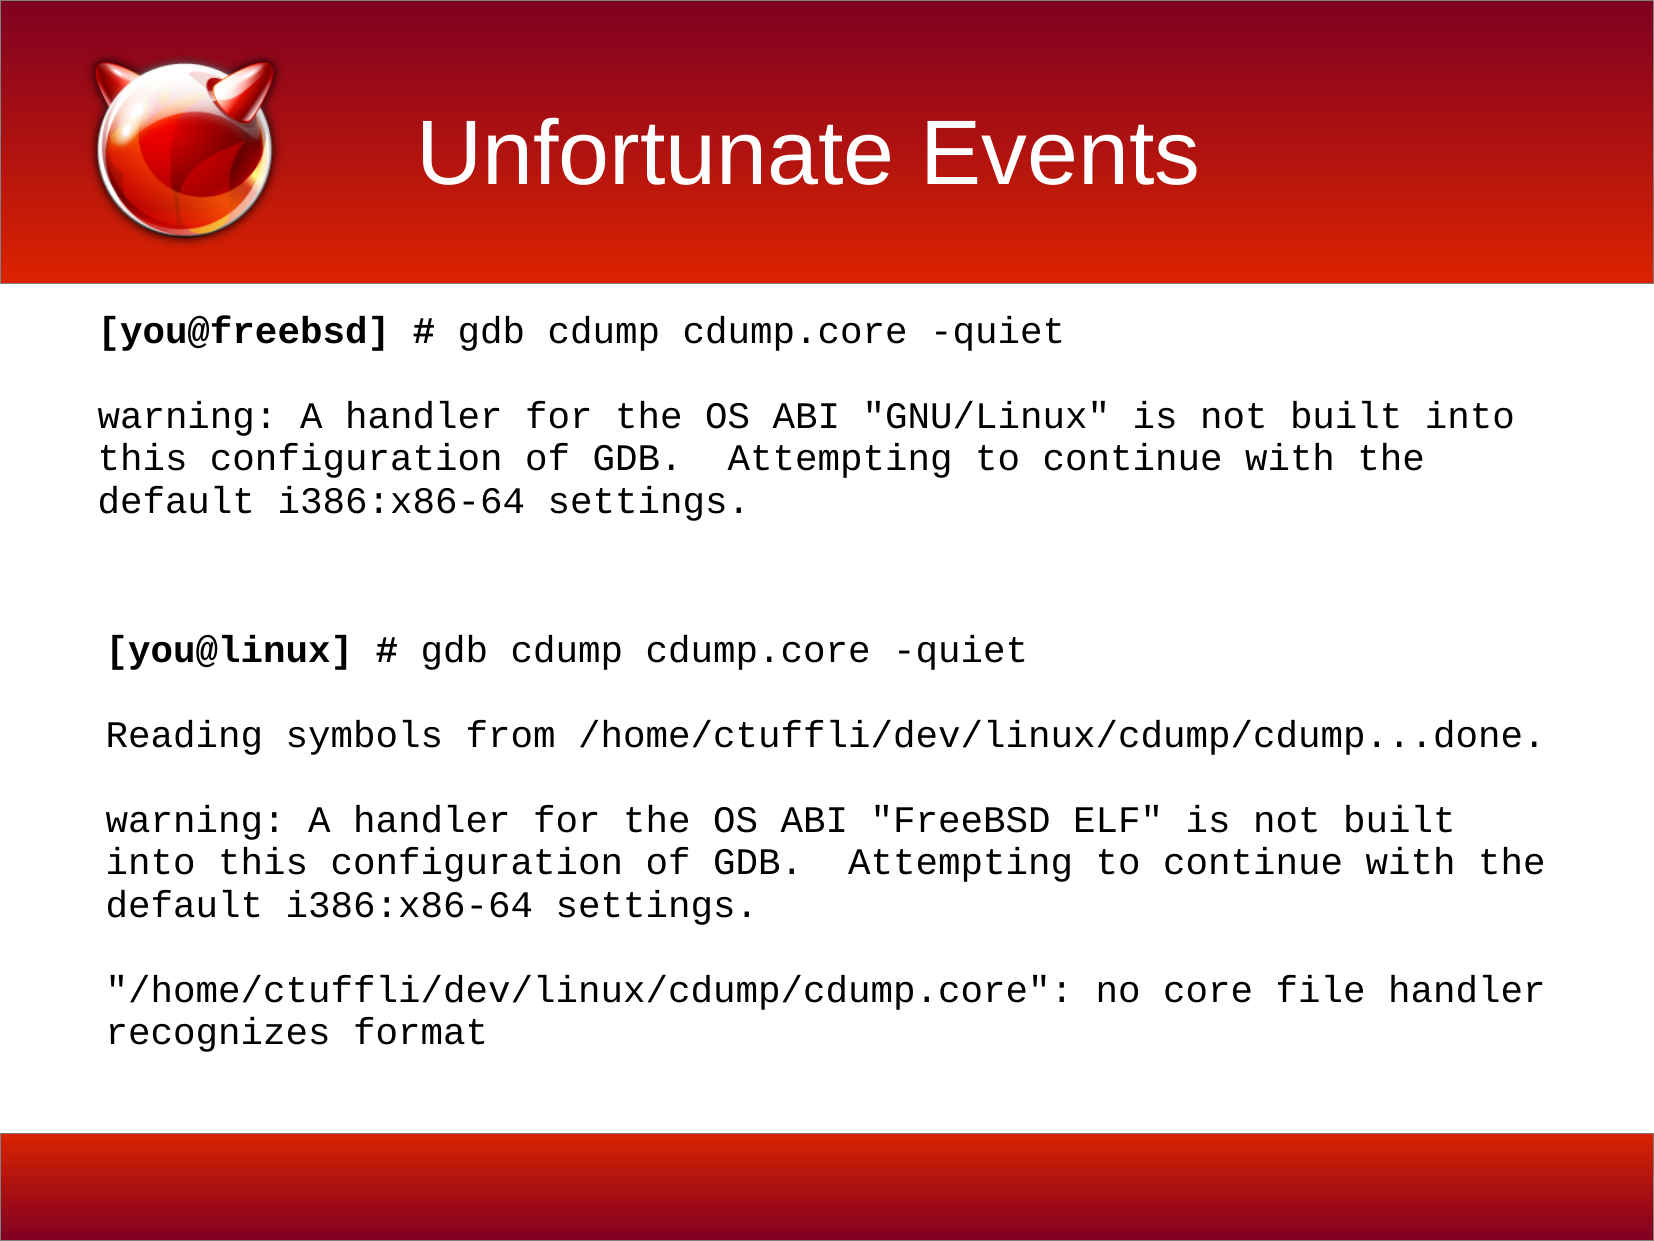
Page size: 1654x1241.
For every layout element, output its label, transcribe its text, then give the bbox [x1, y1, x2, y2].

text_box [you@freebsd] # gdb cdump cdump.core -quiet warning: A handler for the OS ABI "GNU/Linux" is not built into this configuration of GDB. Attempting to continue with the default i386:x86-64 settings. [82, 304, 1607, 532]
text_box [you@linux] # gdb cdump cdump.core -quiet Reading symbols from /home/ctuffli/dev/linux/cdump/cdump...done. warning: A handler for the OS ABI "FreeBSD ELF" is not built into this configuration of GDB. Attempting to continue with the default i386:x86-64 settings. "/home/ctuffli/dev/linux/cdump/cdump.core": no core file handler recognizes format [90, 623, 1571, 1064]
title Unfortunate Events [82, 49, 1536, 257]
